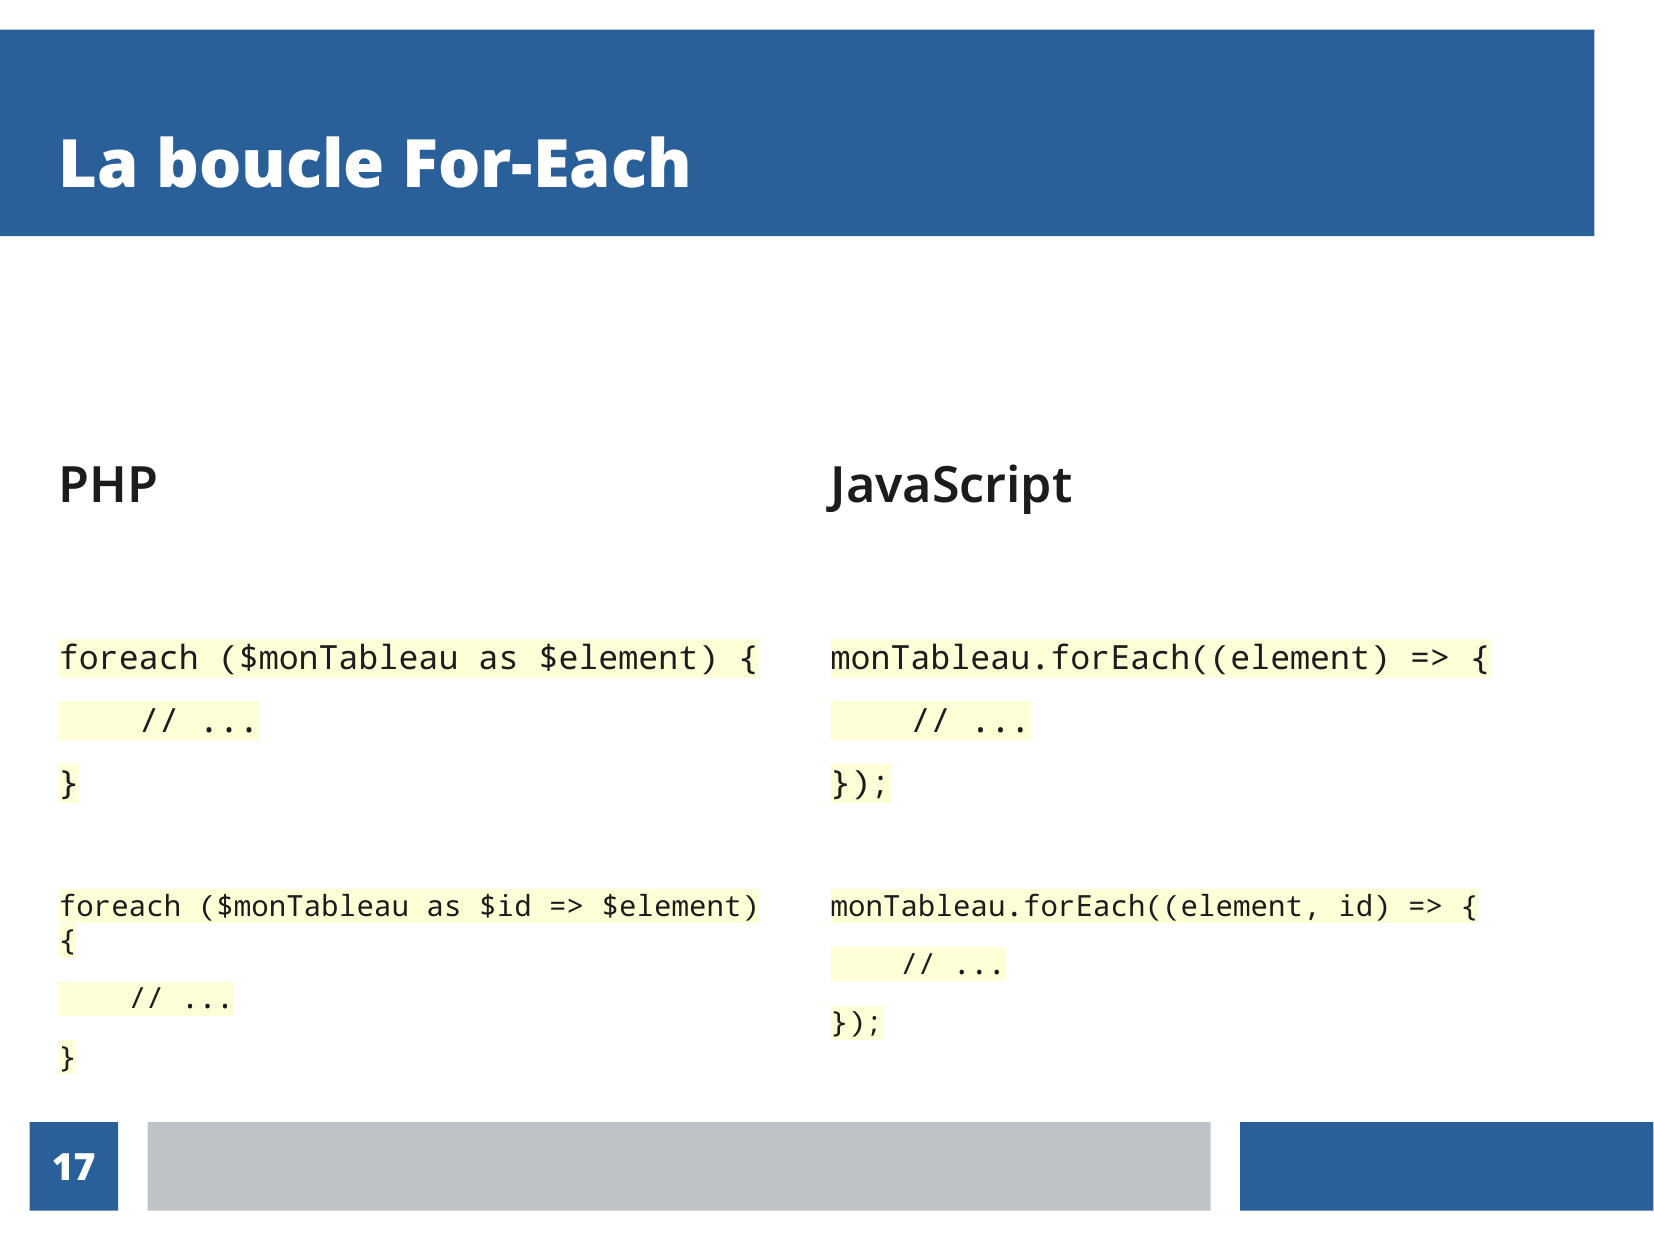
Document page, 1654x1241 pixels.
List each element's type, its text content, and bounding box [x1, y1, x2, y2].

title La boucle For-Each [59, 59, 1595, 207]
list JavaScript monTableau.forEach((element) => { // ... }); monTableau.forEach((element, id) => { // ... }); [830, 448, 1566, 1093]
list PHP foreach ($monTableau as $element) { // ... } foreach ($monTableau as $id => $element) { // ... } [59, 448, 794, 1093]
